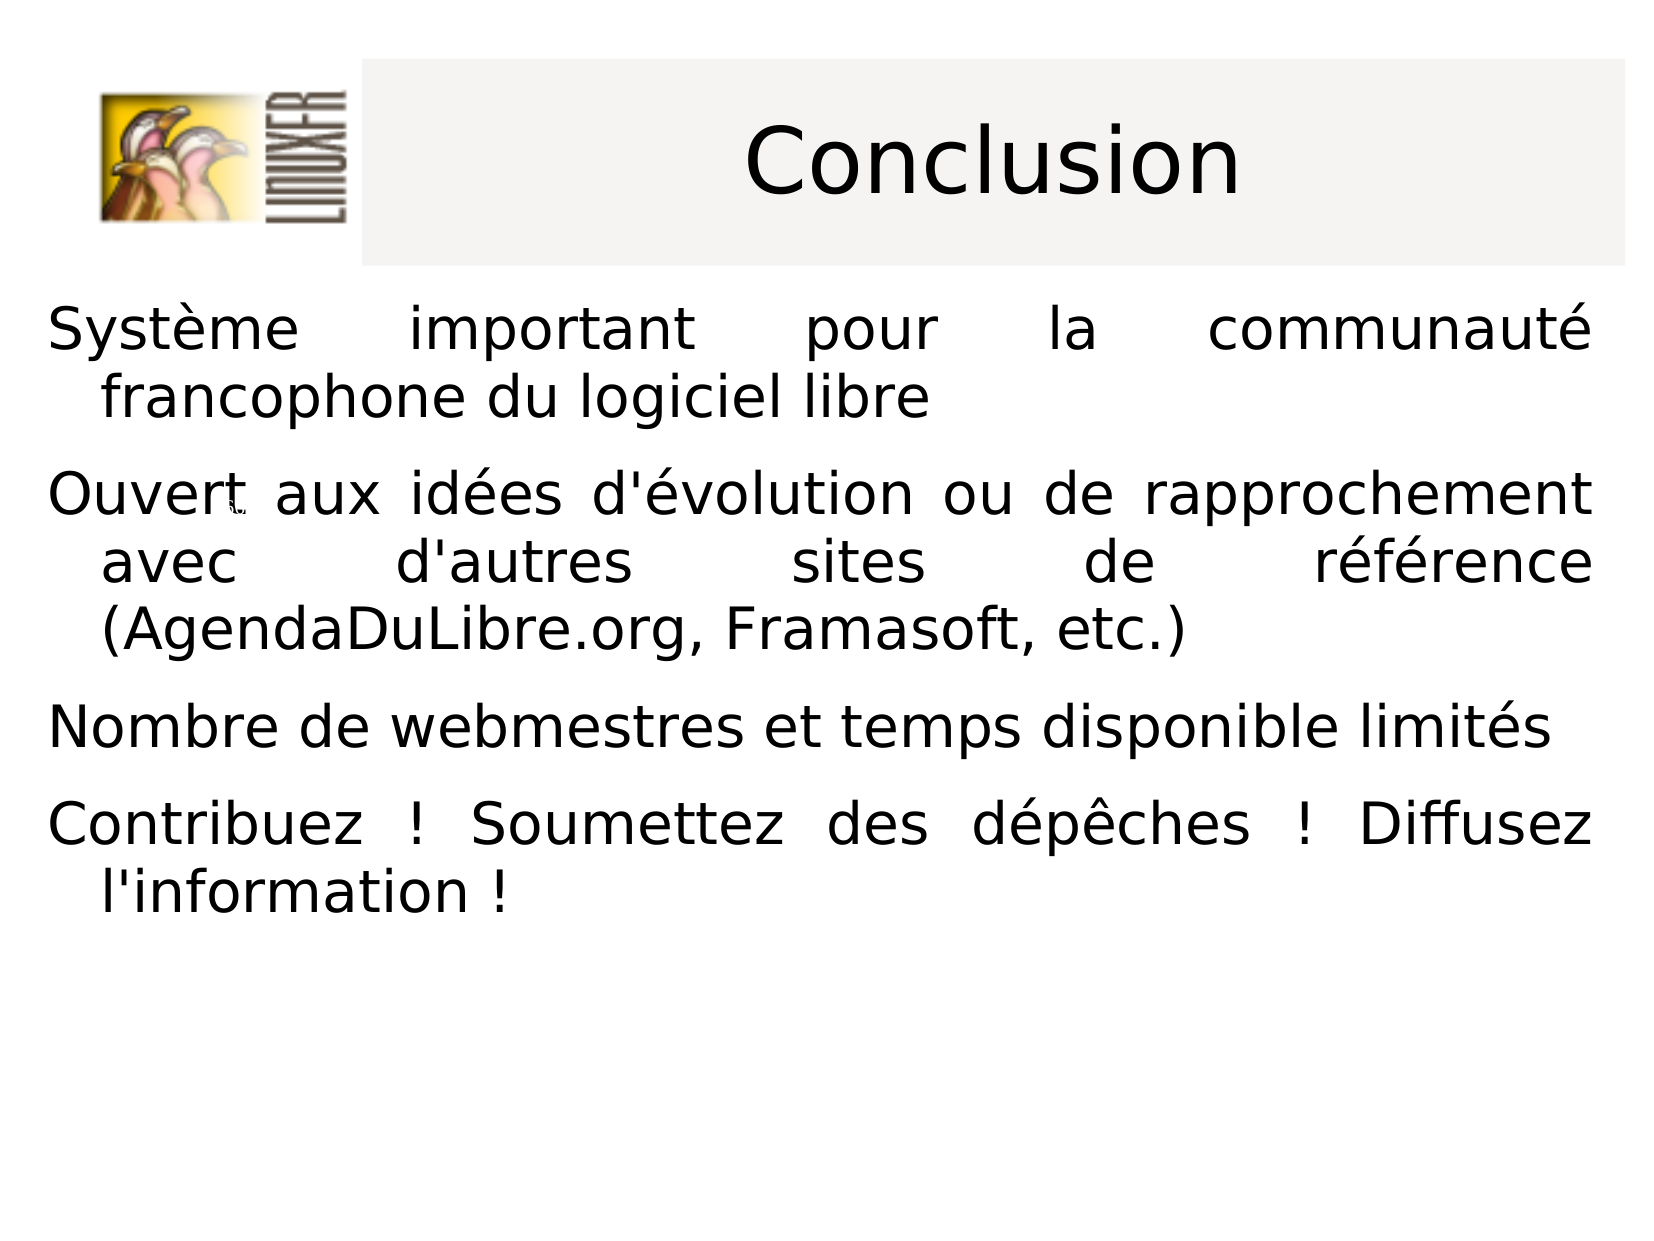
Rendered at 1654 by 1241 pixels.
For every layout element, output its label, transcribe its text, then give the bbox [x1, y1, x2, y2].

text_box 4665 [213, 495, 266, 521]
title Conclusion [362, 58, 1626, 266]
list Système important pour la communauté francophone du logiciel libre Ouvert aux idées d'évolution ou de rapprochement avec d'autres sites de référence (AgendaDuLibre.org, Framasoft, etc.) Nombre de webmestres et temps disponible limités Contribuez ! Soumettez des dépêches ! Diffusez l'information ! [29, 295, 1595, 1108]
picture [95, 88, 355, 229]
